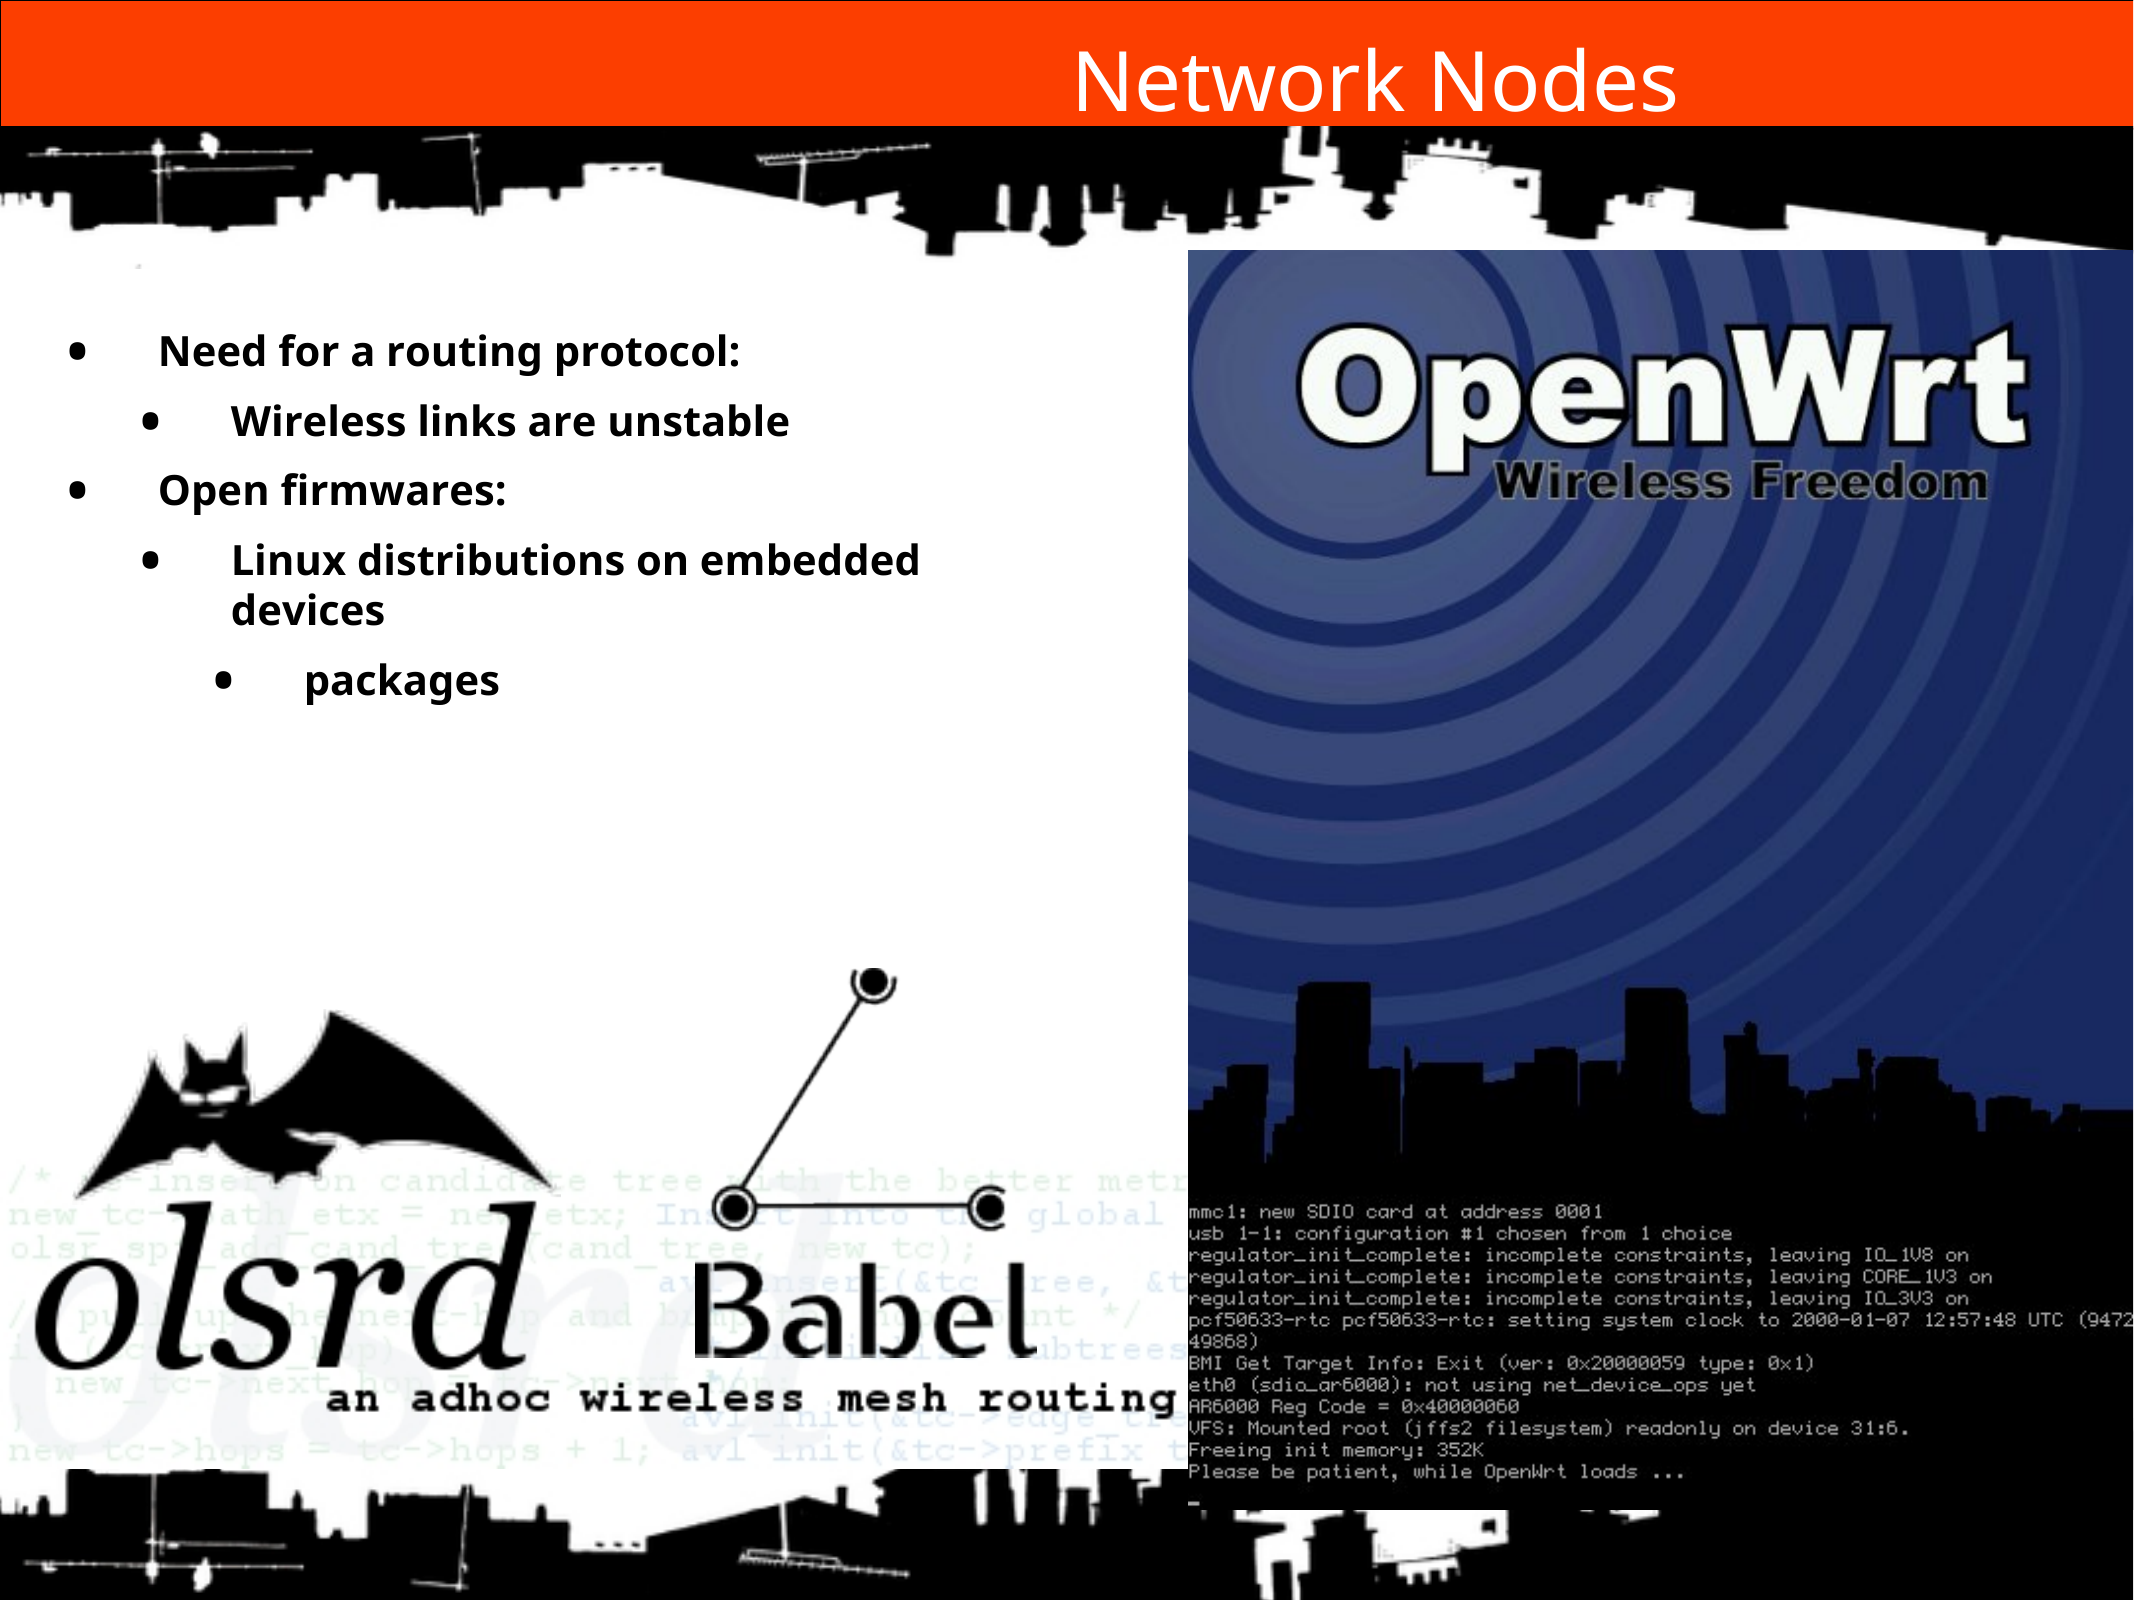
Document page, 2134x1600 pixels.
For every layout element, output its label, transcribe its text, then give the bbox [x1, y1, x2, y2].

title Network Nodes [700, 16, 2051, 139]
picture [0, 126, 2134, 1600]
list Need for a routing protocol: Wireless links are unstable Open firmwares: Linux distributions on embedded devices packages [0, 317, 1085, 827]
